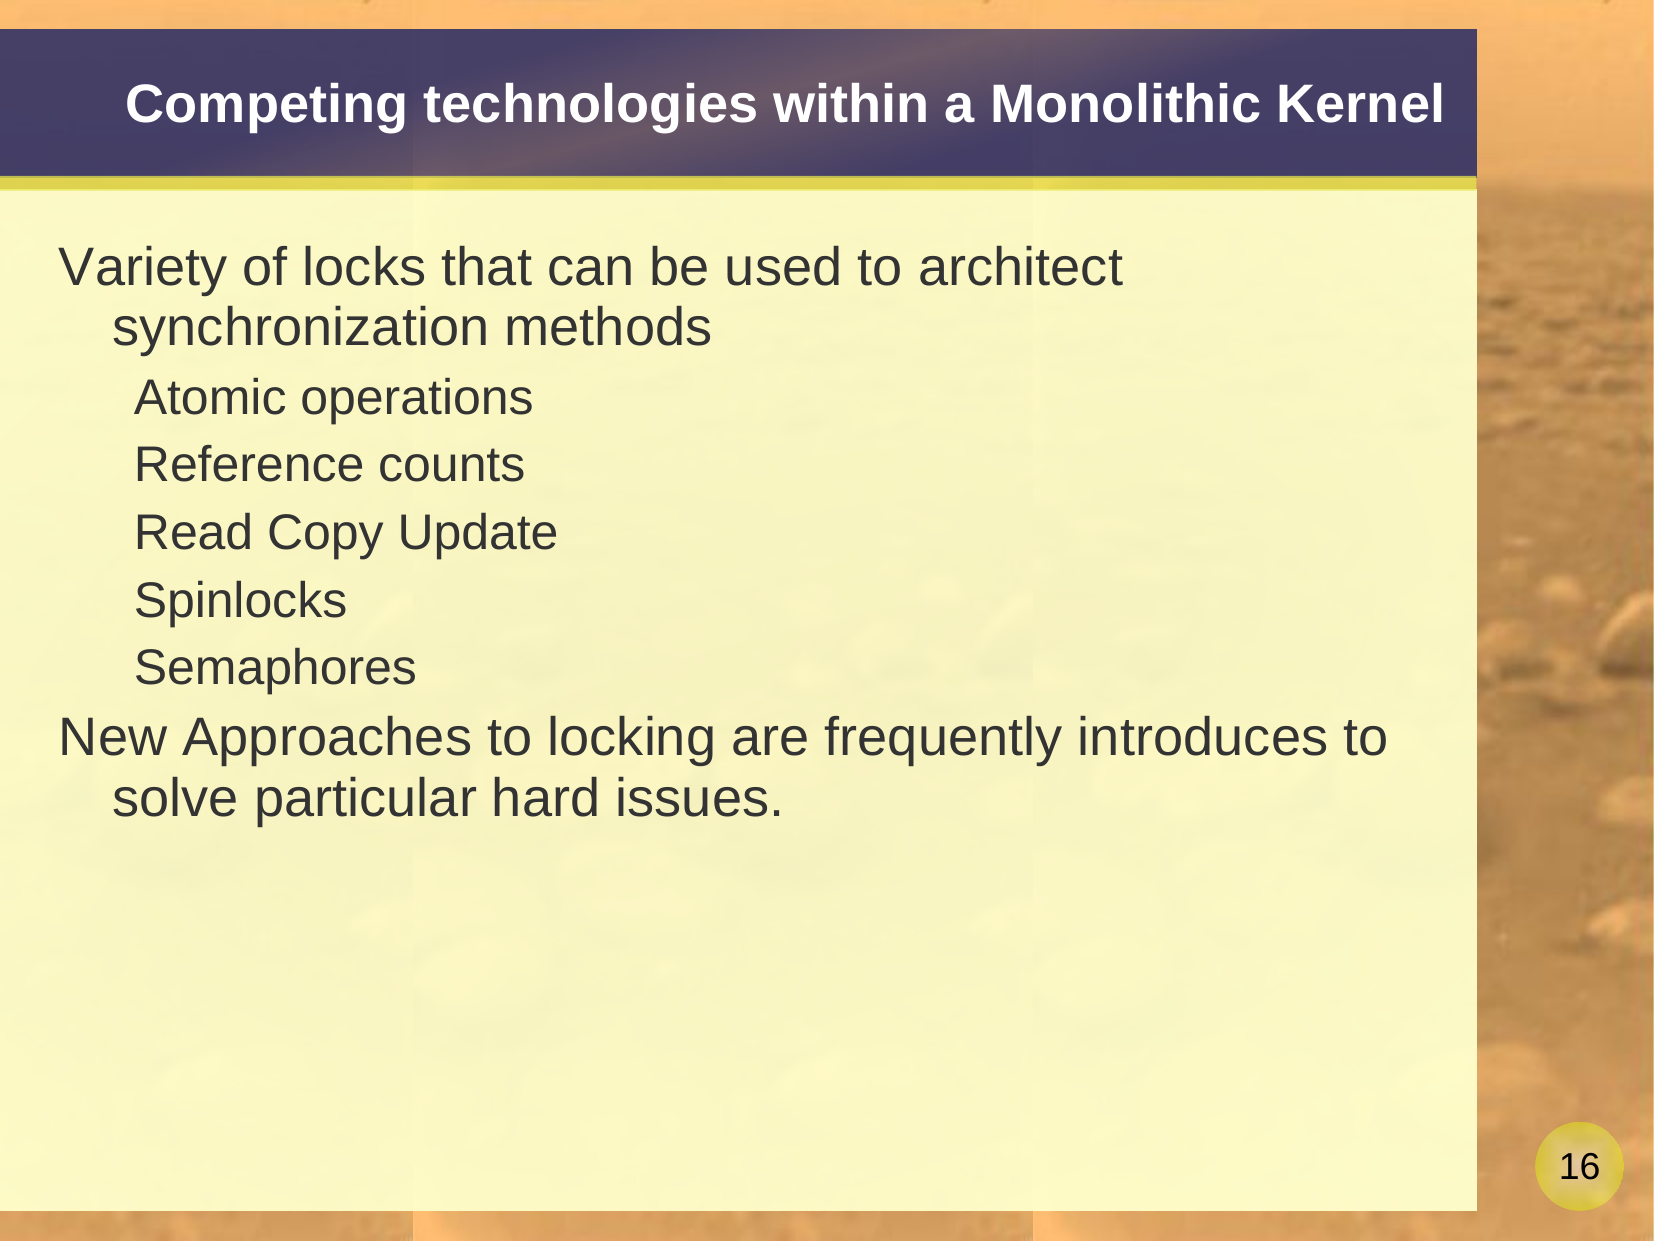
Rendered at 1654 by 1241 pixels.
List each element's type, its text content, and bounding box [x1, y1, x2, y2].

list Variety of locks that can be used to architect synchronization methods Atomic operations Reference counts Read Copy Update Spinlocks Semaphores New Approaches to locking are frequently introduces to solve particular hard issues. [59, 236, 1418, 1182]
title Competing technologies within a Monolithic Kernel [29, 59, 1447, 148]
picture [0, 0, 1654, 1241]
